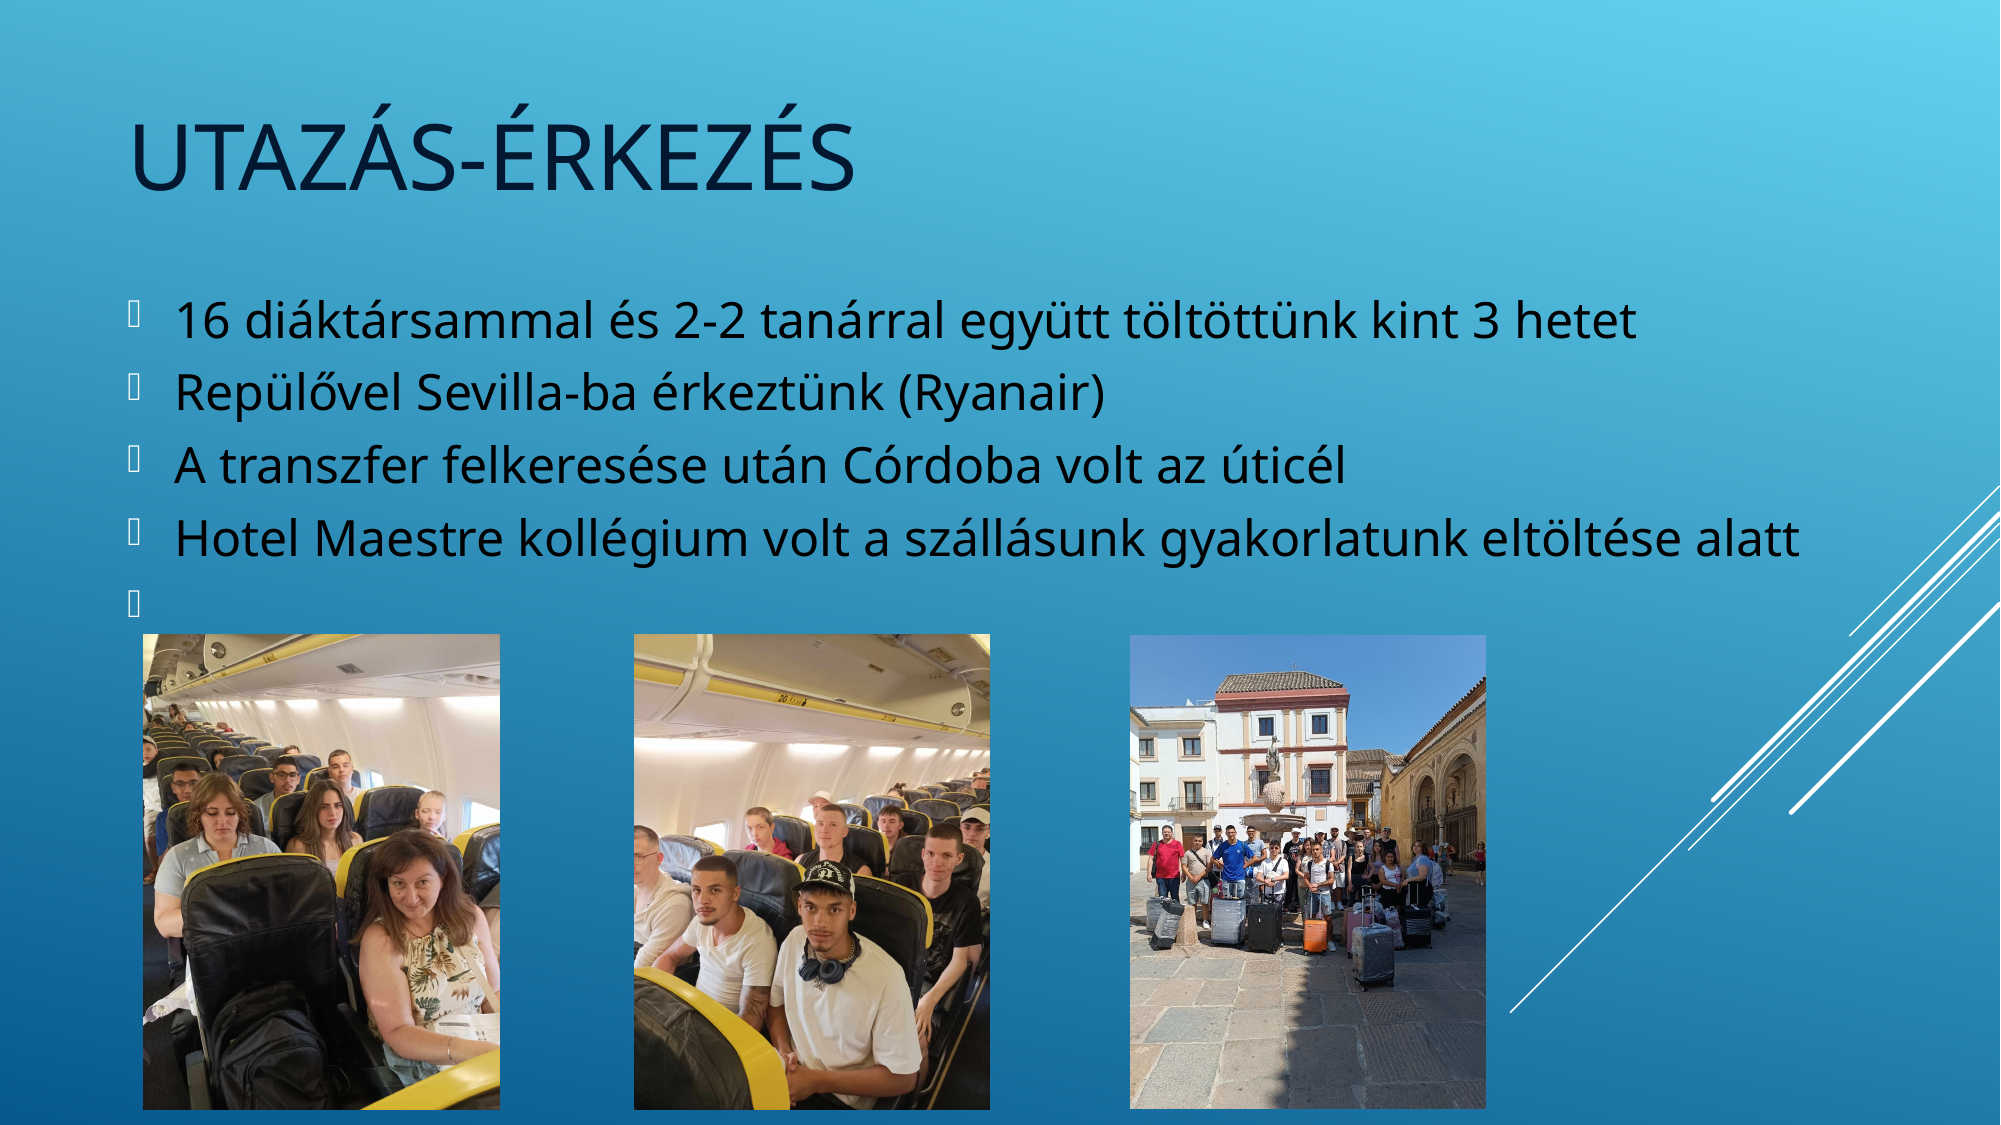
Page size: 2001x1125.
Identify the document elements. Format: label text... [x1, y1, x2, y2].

list 16 diáktársammal és 2-2 tanárral együtt töltöttünk kint 3 hetet Repülővel Sevilla-ba érkeztünk (Ryanair) A transzfer felkeresése után Córdoba volt az úticél Hotel Maestre kollégium volt a szállásunk gyakorlatunk eltöltése alatt [112, 269, 1968, 658]
picture [1130, 635, 1486, 1109]
title Utazás-Érkezés [112, 15, 1513, 269]
picture [143, 634, 500, 1110]
picture [634, 634, 990, 1110]
